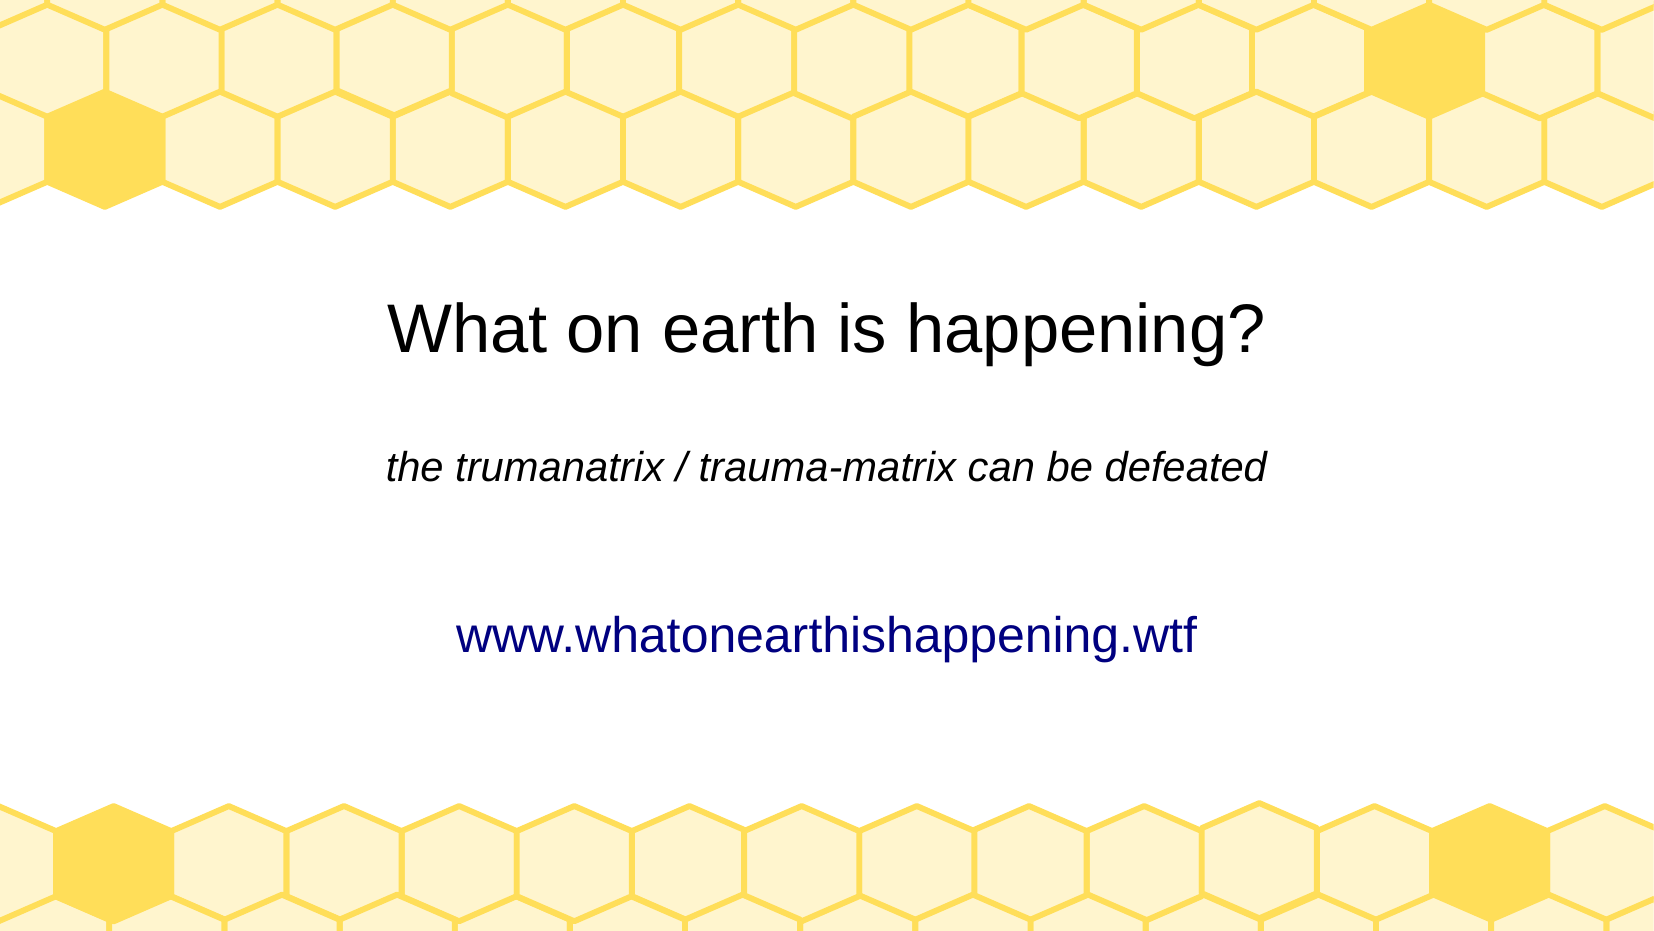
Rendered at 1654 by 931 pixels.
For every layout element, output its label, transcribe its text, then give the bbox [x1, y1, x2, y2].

subtitle www.whatonearthishappening.wtf [88, 561, 1565, 709]
title What on earth is happening? the trumanatrix / trauma-matrix can be defeated [88, 289, 1565, 561]
